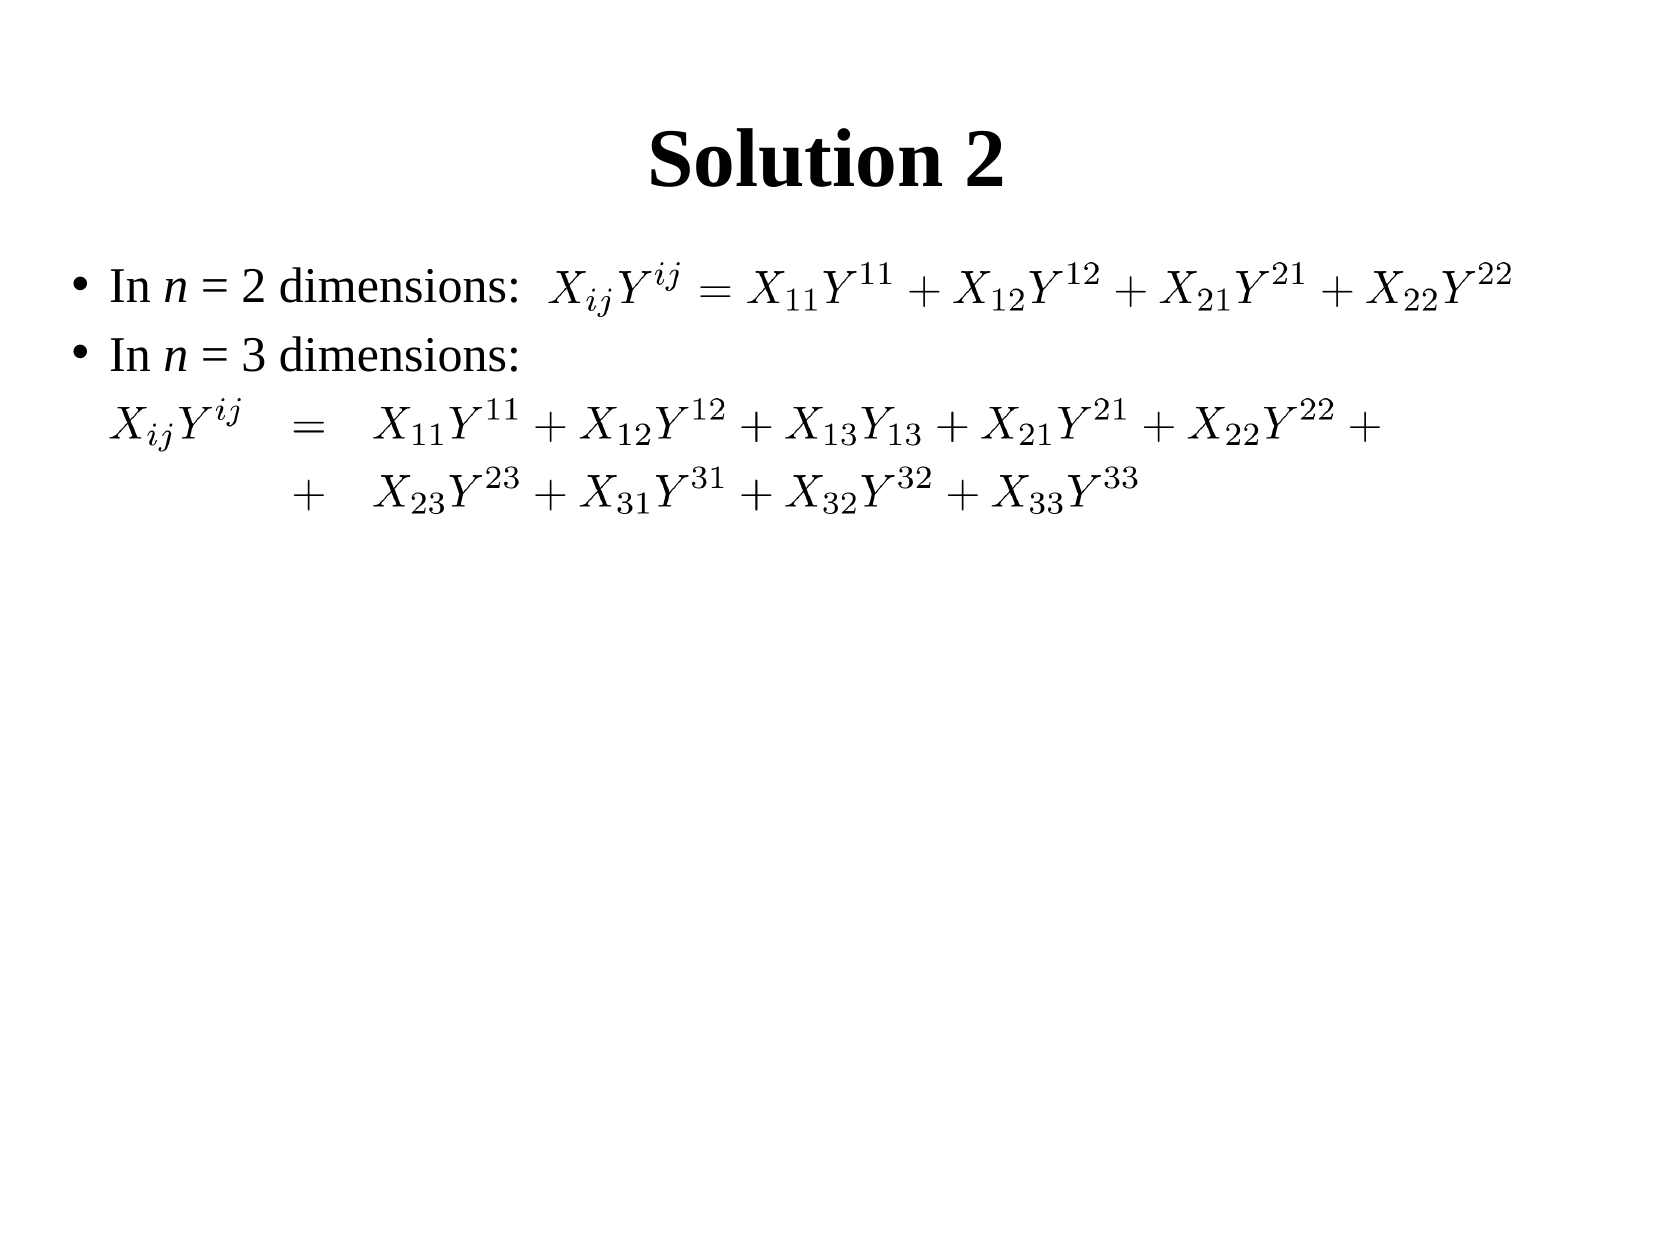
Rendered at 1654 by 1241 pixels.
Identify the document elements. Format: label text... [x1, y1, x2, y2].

picture [109, 398, 1380, 514]
list In n = 2 dimensions: In n = 3 dimensions: [56, 236, 1578, 391]
title Solution 2 [82, 49, 1571, 236]
picture [548, 262, 1511, 317]
